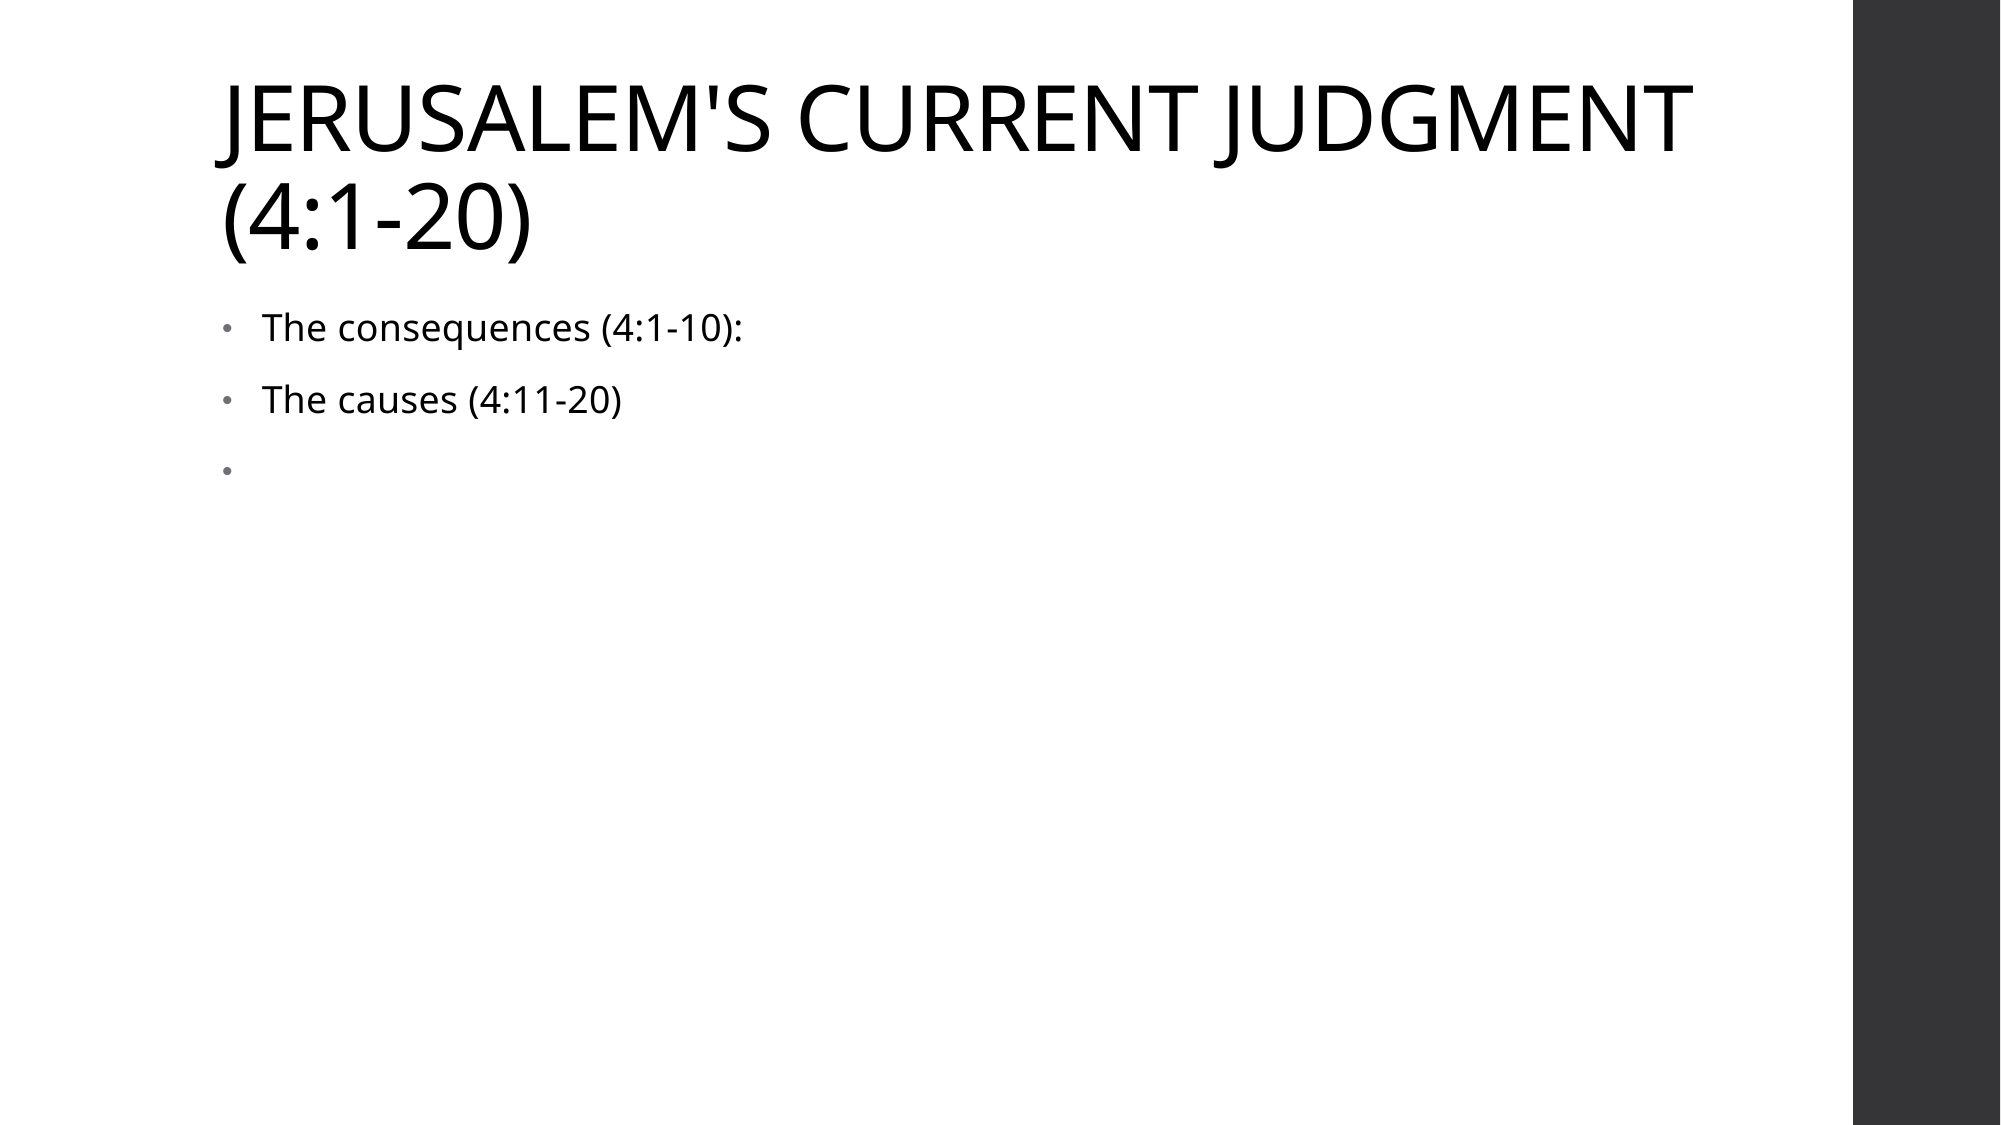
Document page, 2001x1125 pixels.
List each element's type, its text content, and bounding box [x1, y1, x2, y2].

title JERUSALEM'S CURRENT JUDGMENT (4:1-20) [206, 60, 1797, 278]
list The consequences (4:1-10): The causes (4:11-20) [206, 299, 1617, 1014]
